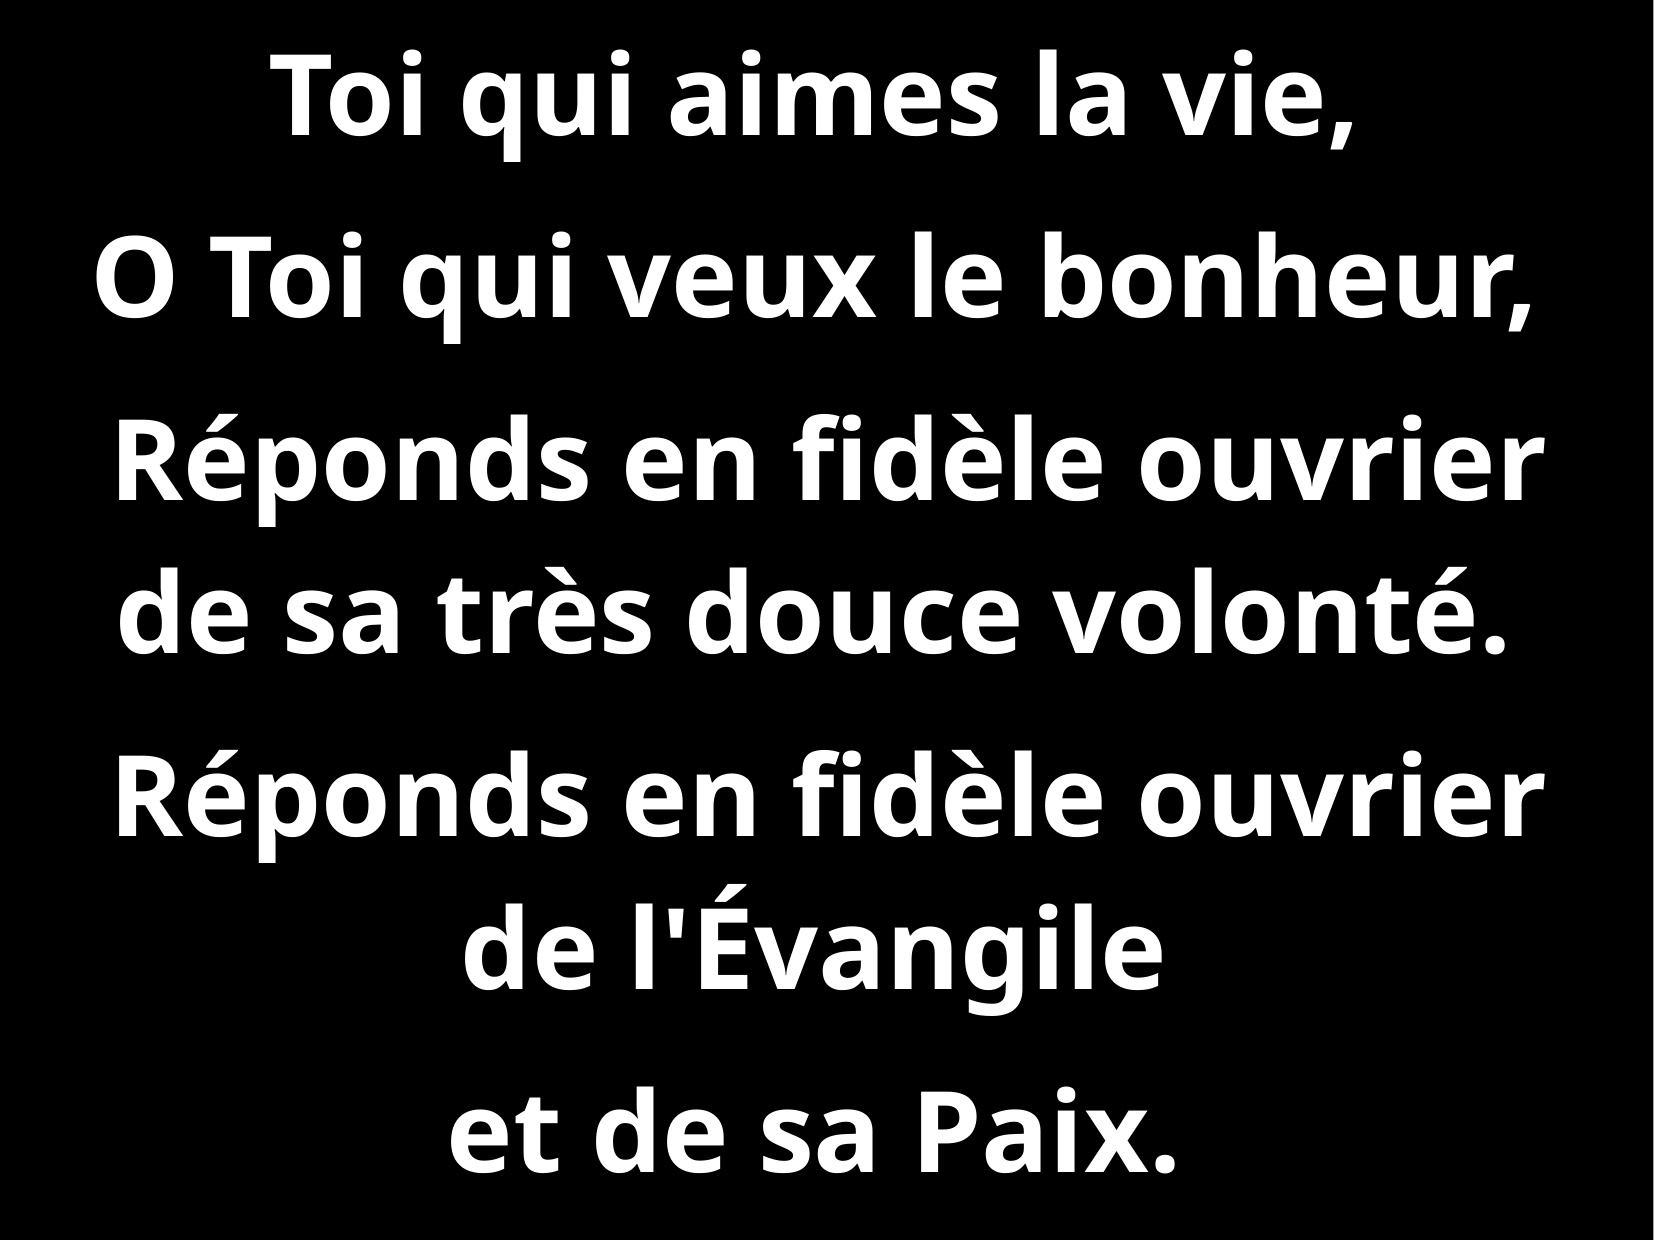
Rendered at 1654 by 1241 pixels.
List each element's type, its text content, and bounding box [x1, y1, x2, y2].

list Toi qui aimes la vie, O Toi qui veux le bonheur, Réponds en fidèle ouvrier de sa très douce volonté. Réponds en fidèle ouvrier de l'Évangile et de sa Paix. [84, 14, 1573, 1231]
